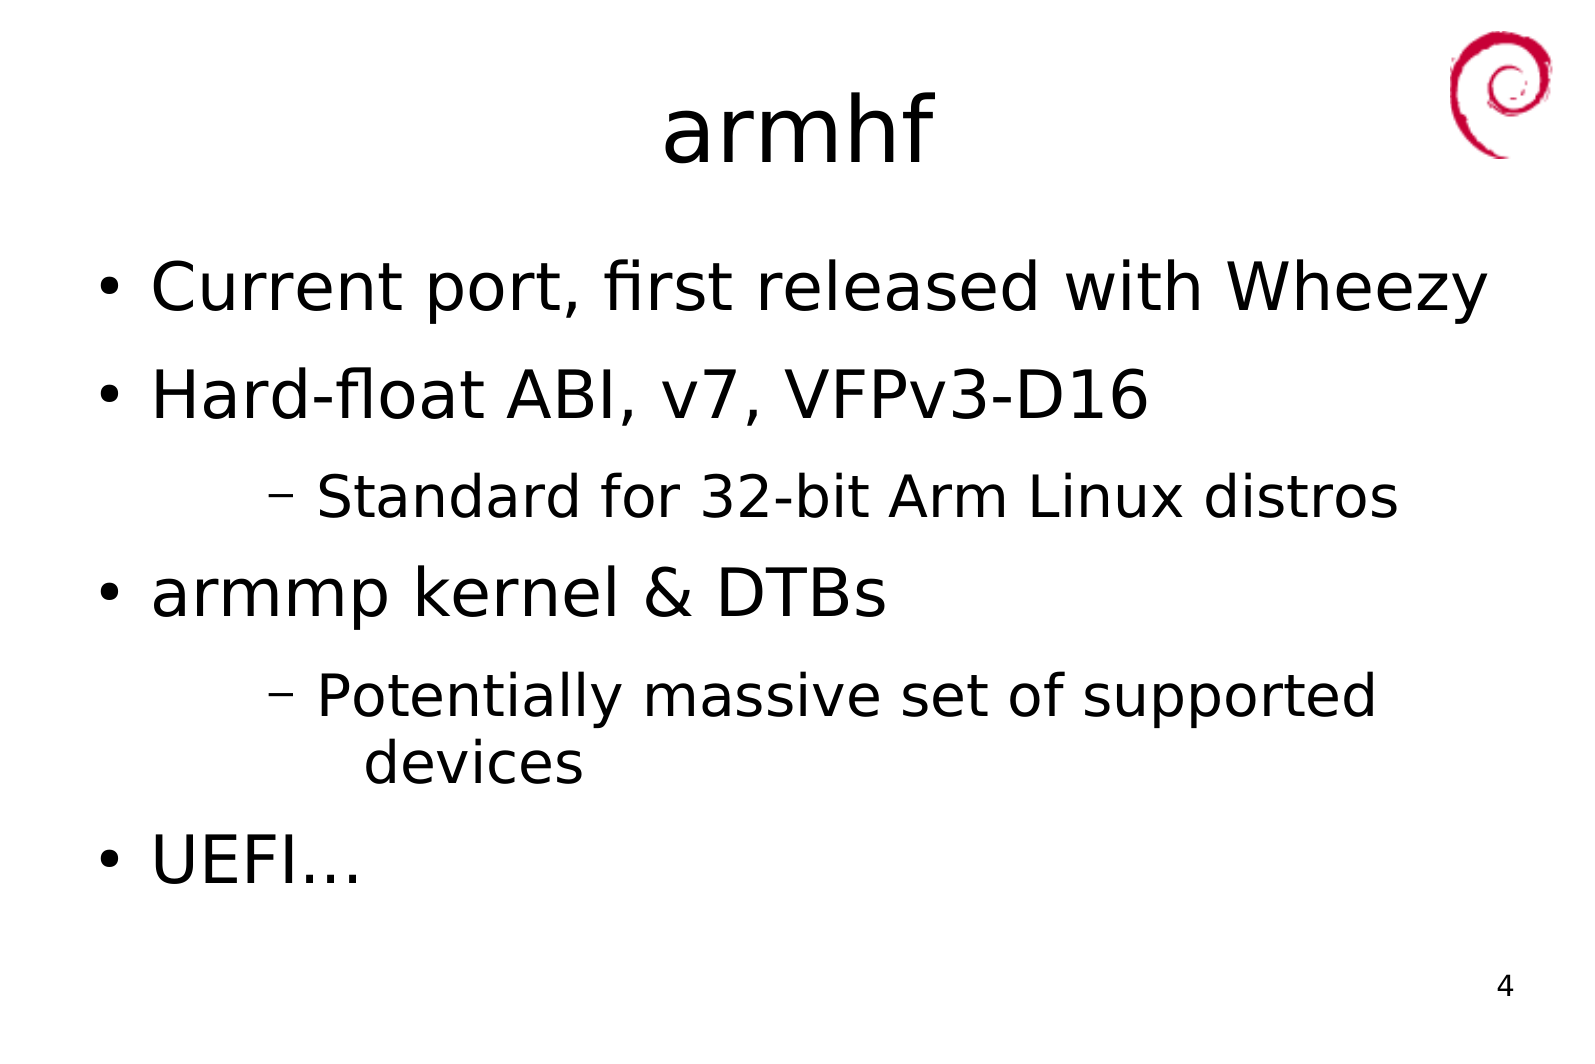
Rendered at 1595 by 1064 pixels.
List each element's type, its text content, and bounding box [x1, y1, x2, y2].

title armhf [79, 42, 1515, 220]
list Current port, first released with Wheezy Hard-float ABI, v7, VFPv3-D16 Standard for 32-bit Arm Linux distros armmp kernel & DTBs Potentially massive set of supported devices UEFI... [79, 248, 1515, 936]
picture [1450, 31, 1555, 159]
